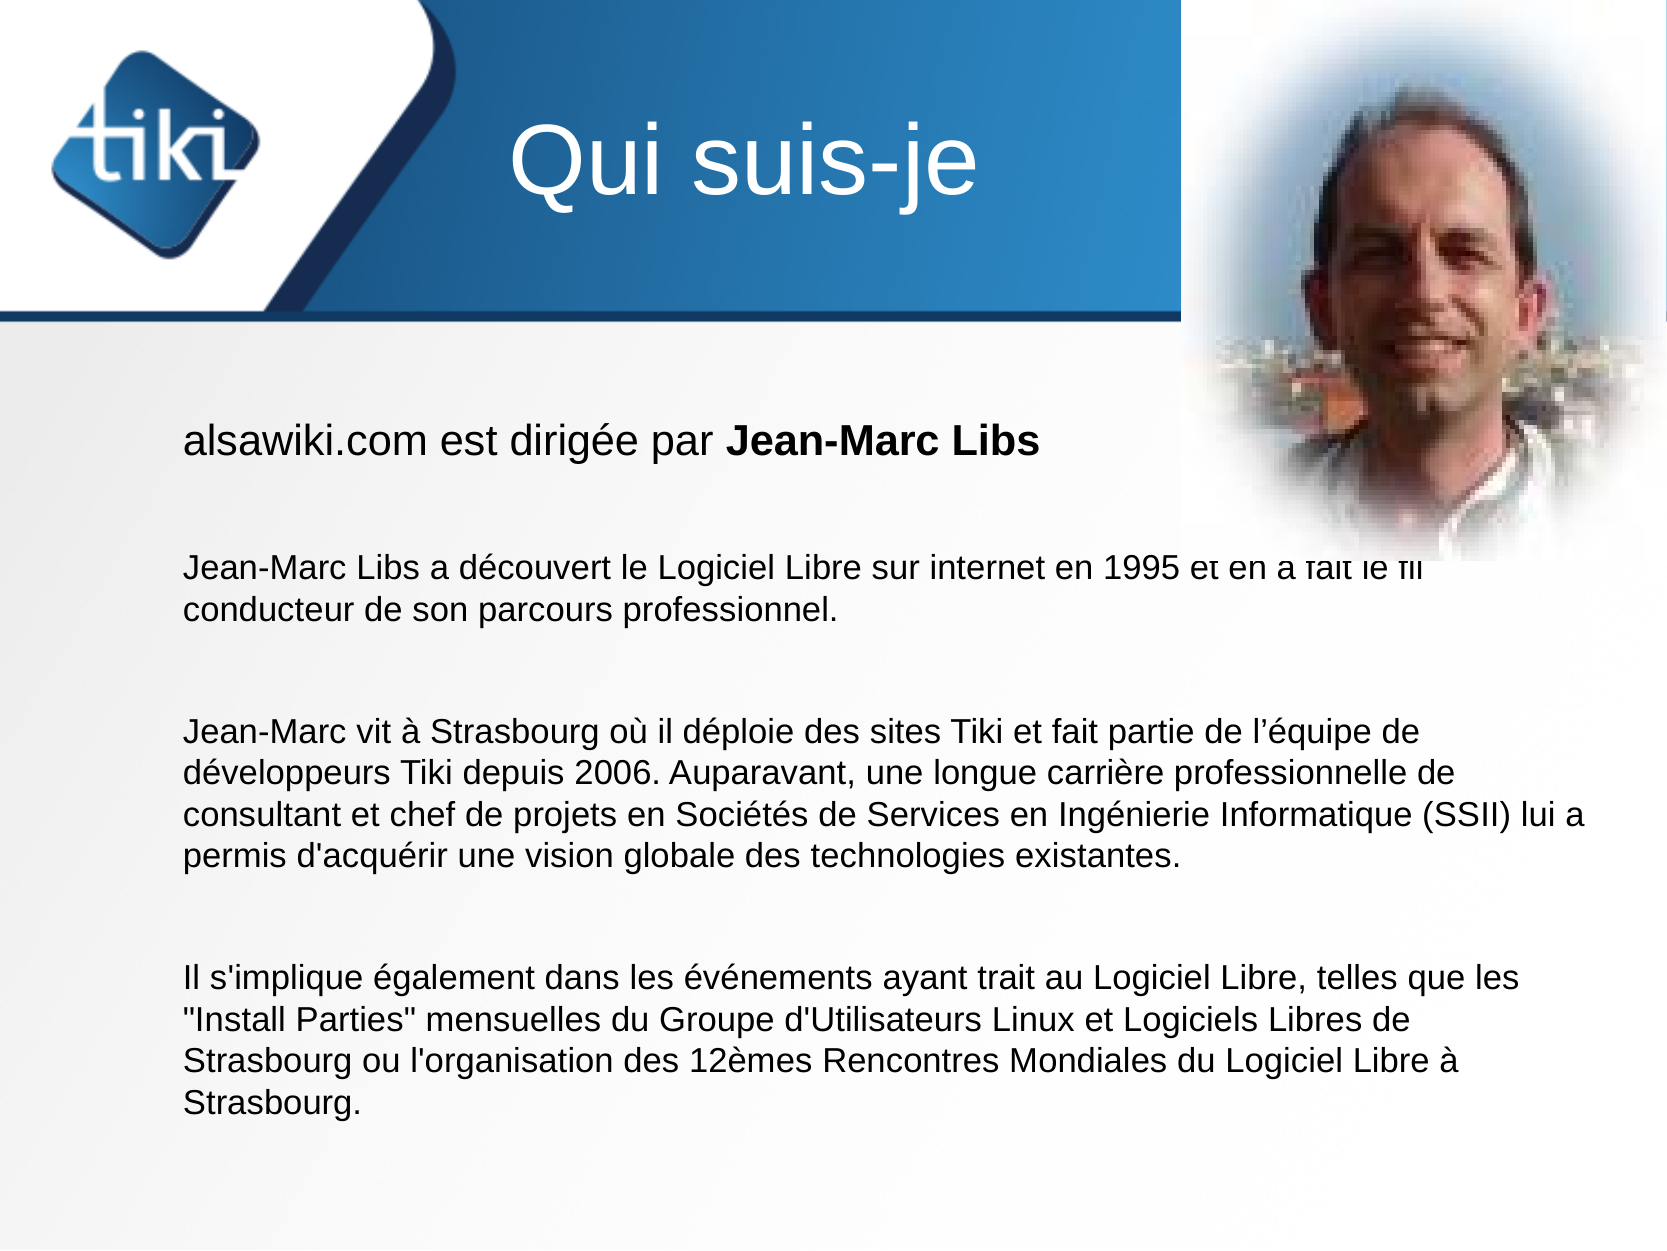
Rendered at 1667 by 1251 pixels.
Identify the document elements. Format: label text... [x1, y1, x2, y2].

list alsawiki.com est dirigée par Jean-Marc Libs Jean-Marc Libs a découvert le Logiciel Libre sur internet en 1995 et en a fait le fil conducteur de son parcours professionnel. Jean-Marc vit à Strasbourg où il déploie des sites Tiki et fait partie de l’équipe de développeurs Tiki depuis 2006. Auparavant, une longue carrière professionnelle de consultant et chef de projets en Sociétés de Services en Ingénierie Informatique (SSII) lui a permis d'acquérir une vision globale des technologies existantes. Il s'implique également dans les événements ayant trait au Logiciel Libre, telles que les "Install Parties" mensuelles du Groupe d'Utilisateurs Linux et Logiciels Libres de Strasbourg ou l'organisation des 12èmes Rencontres Mondiales du Logiciel Libre à Strasbourg. [367, 757, 1391, 781]
picture [0, 0, 1667, 1250]
title Qui suis-je [502, 149, 1181, 159]
